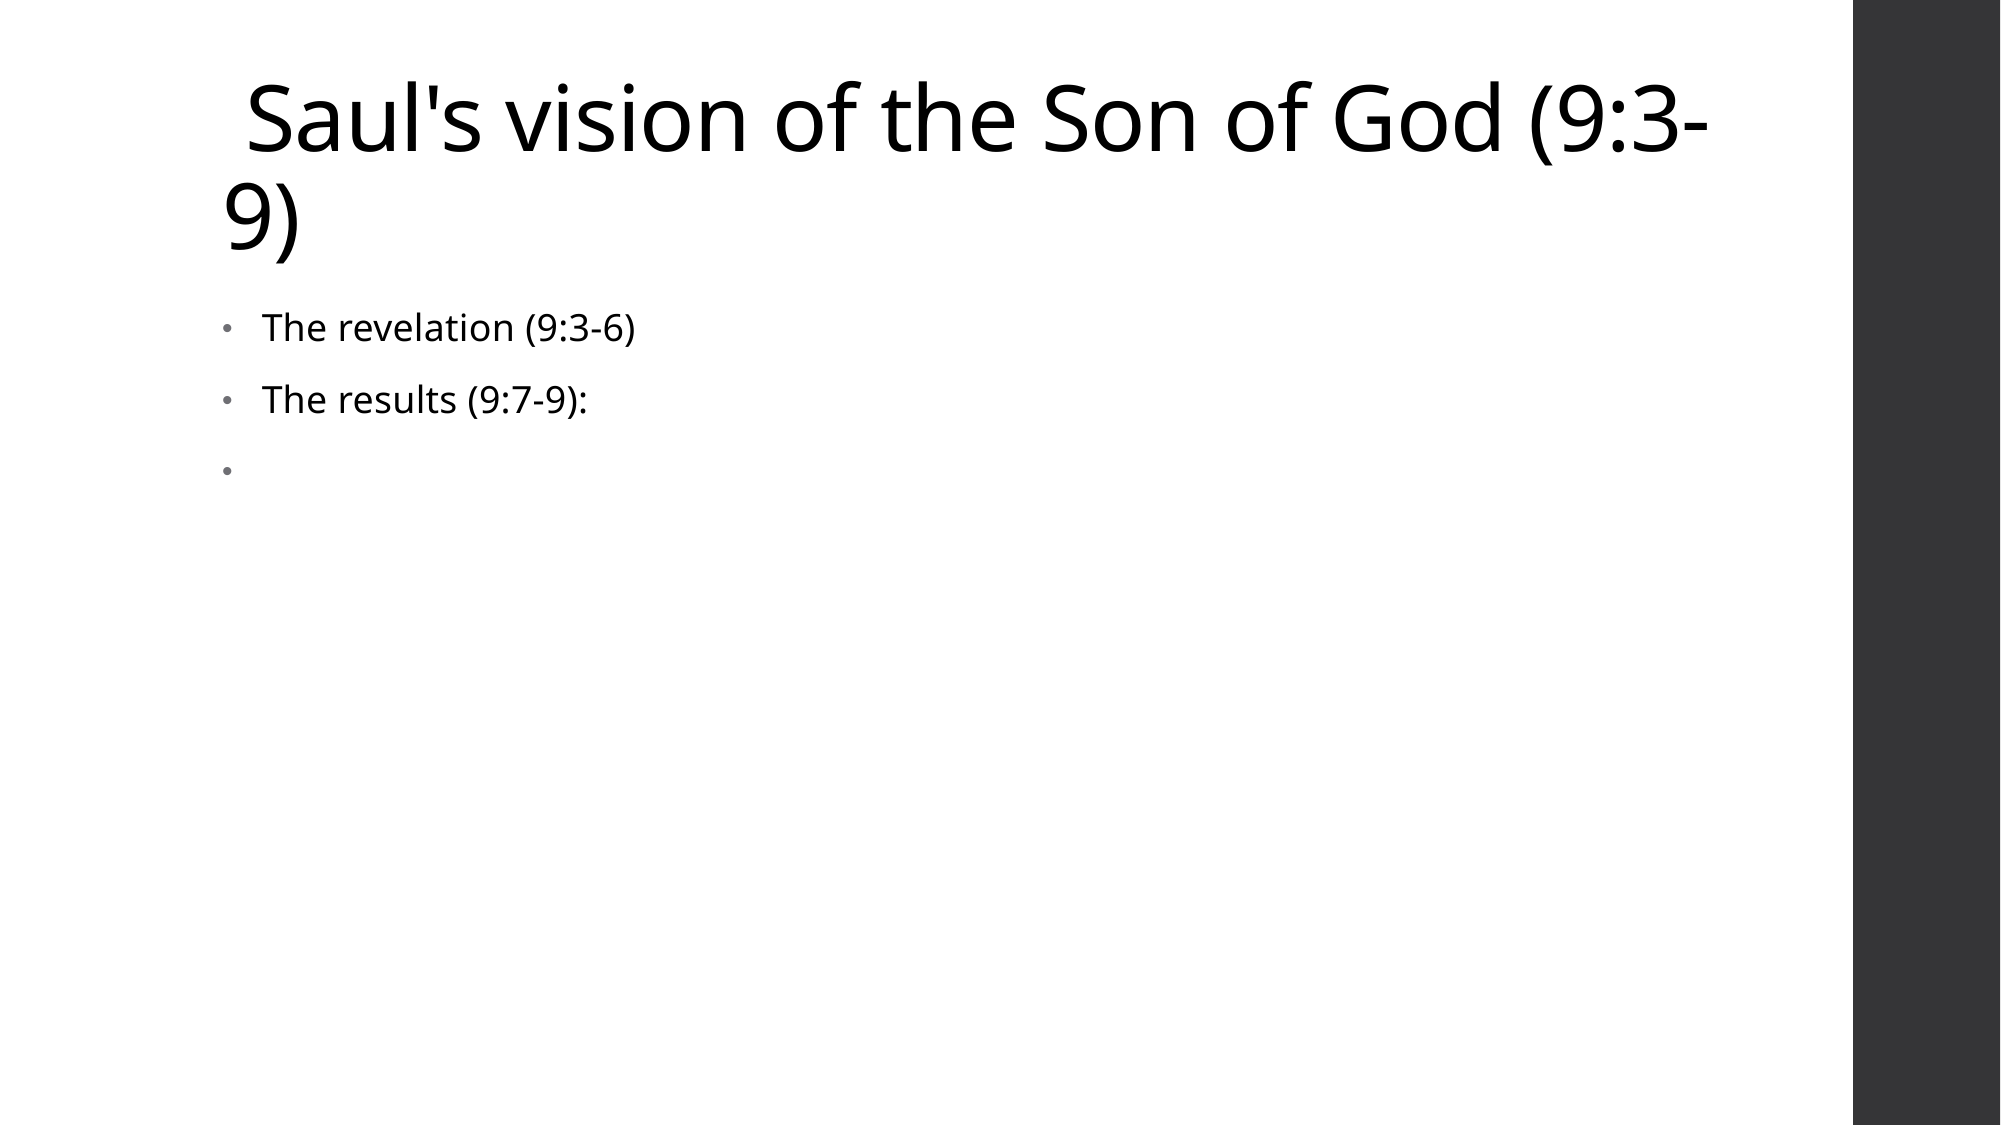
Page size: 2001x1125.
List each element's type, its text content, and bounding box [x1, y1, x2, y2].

list The revelation (9:3-6) The results (9:7-9): [206, 299, 1617, 1014]
title Saul's vision of the Son of God (9:3-9) [206, 60, 1797, 278]
